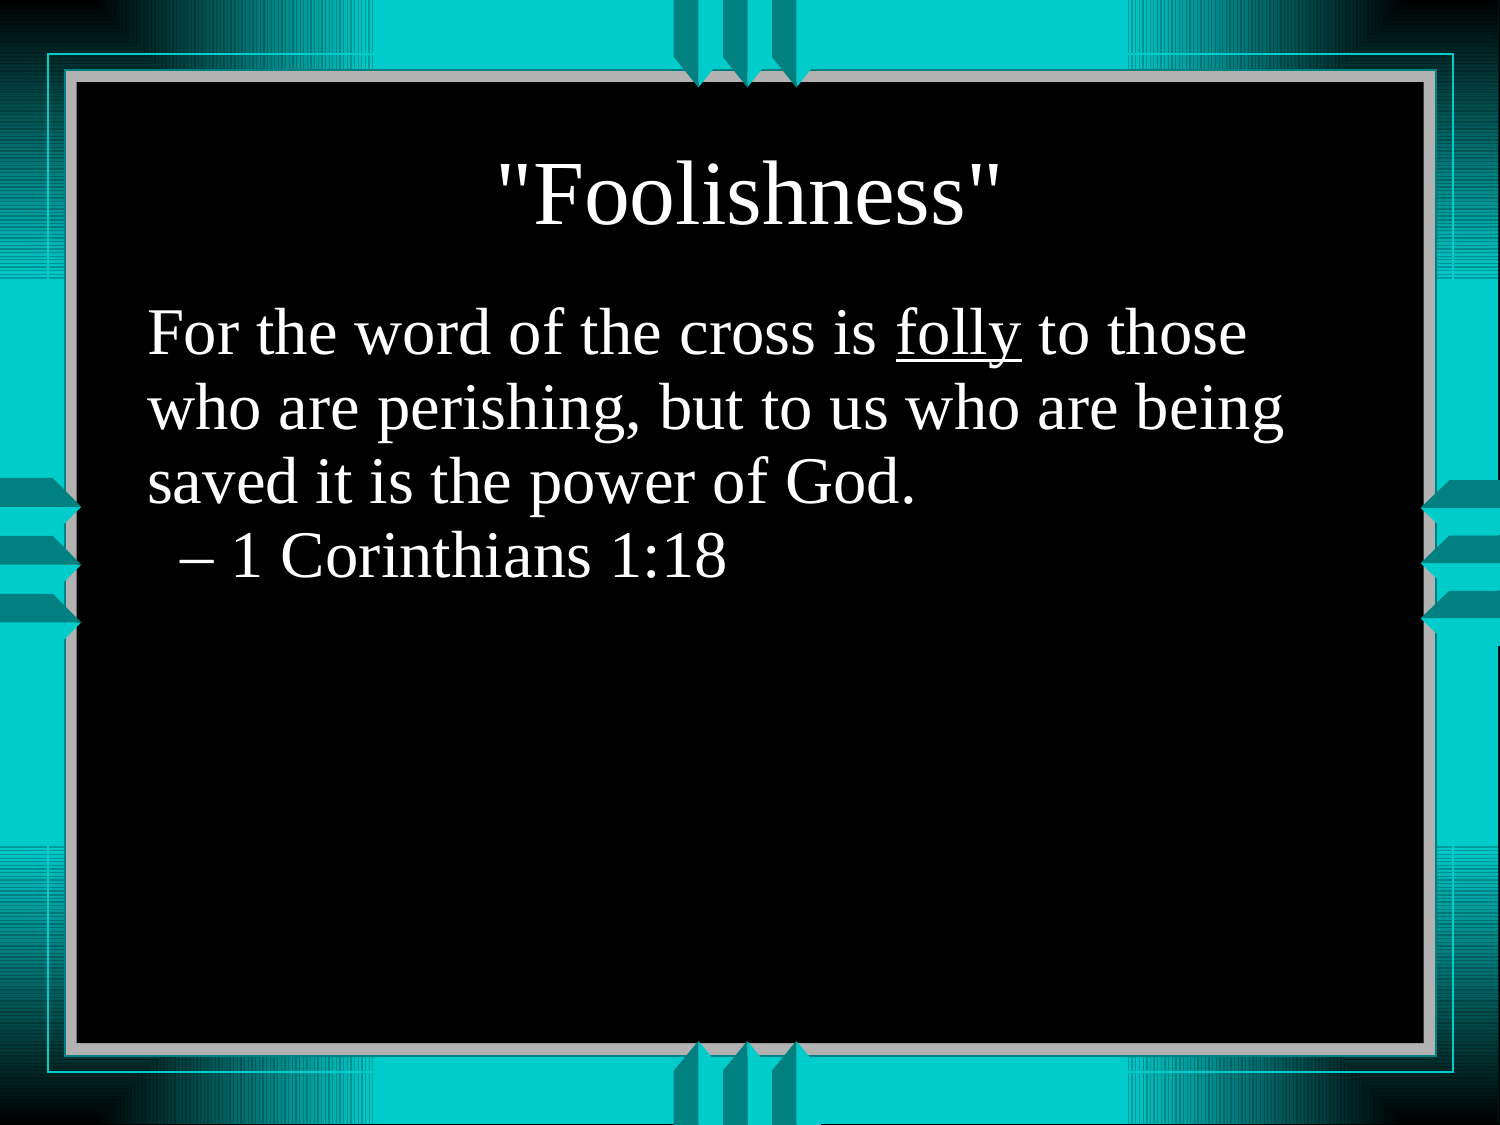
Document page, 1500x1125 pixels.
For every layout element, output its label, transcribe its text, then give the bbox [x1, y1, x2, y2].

text_box For the word of the cross is folly to those who are perishing, but to us who are being saved it is the power of God. – 1 Corinthians 1:18 [132, 288, 1370, 600]
title "Foolishness" [112, 99, 1388, 288]
